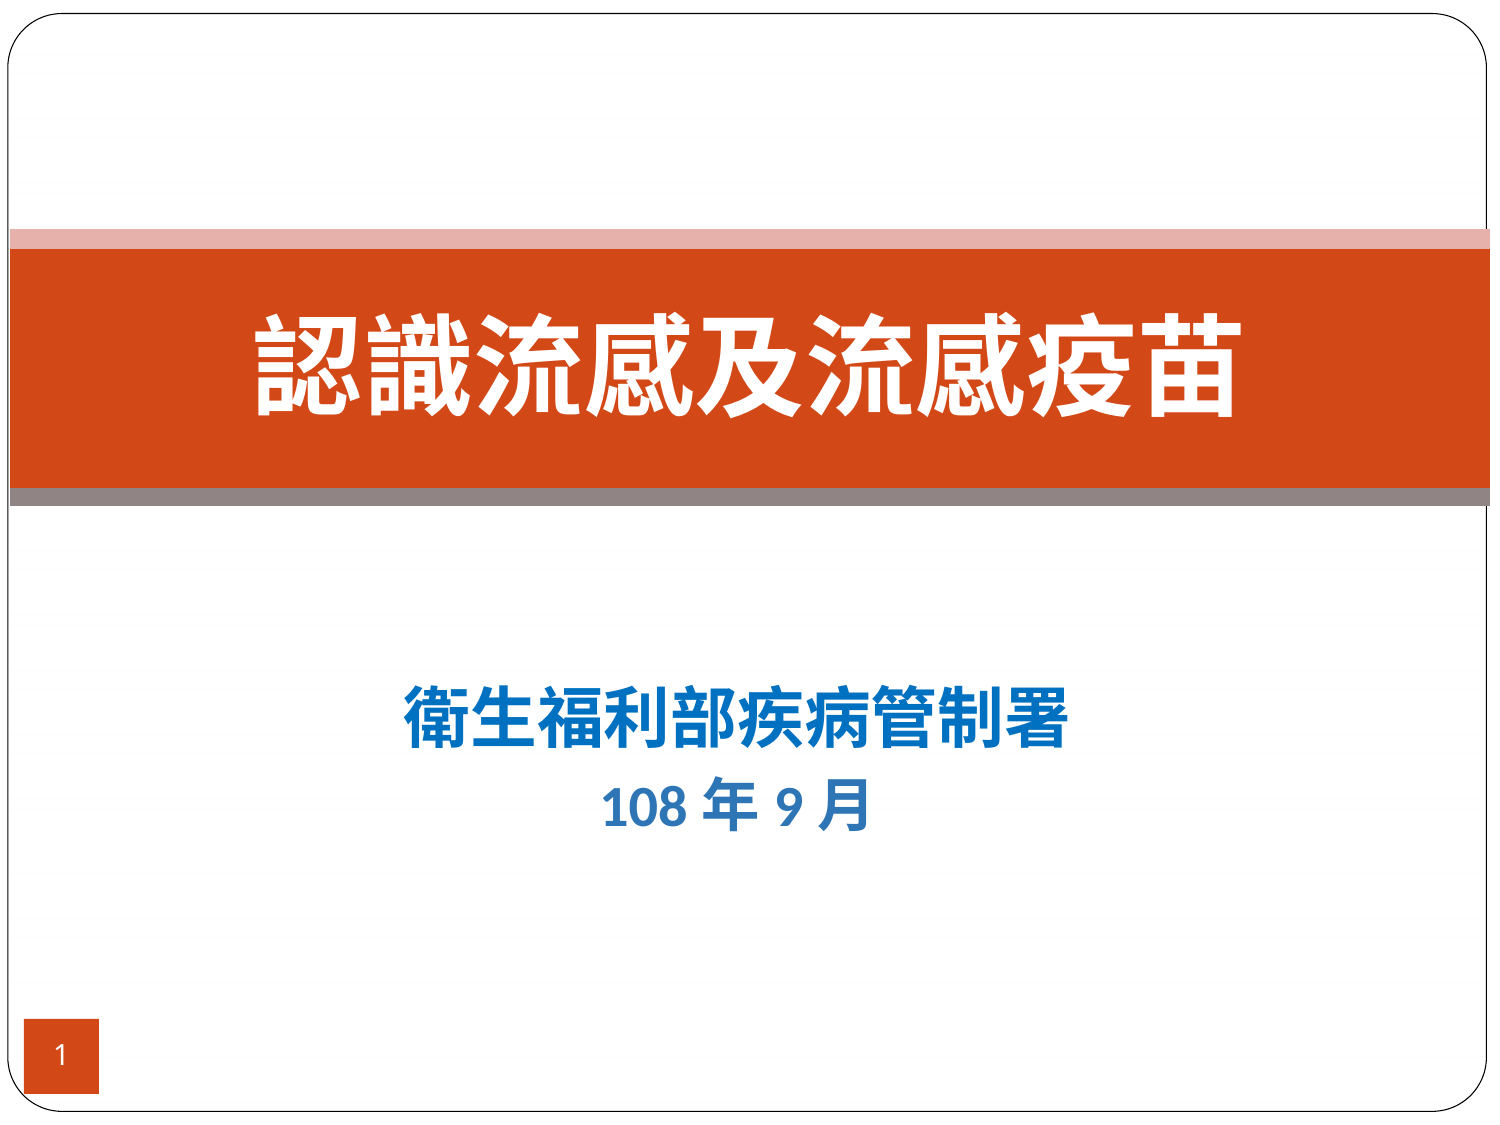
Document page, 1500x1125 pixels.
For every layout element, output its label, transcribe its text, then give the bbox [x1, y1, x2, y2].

text_box [23, 1018, 99, 1094]
title 認識流感及流感疫苗 [75, 247, 1426, 489]
subtitle 衛生福利部疾病管制署 108年9月 [212, 668, 1263, 882]
